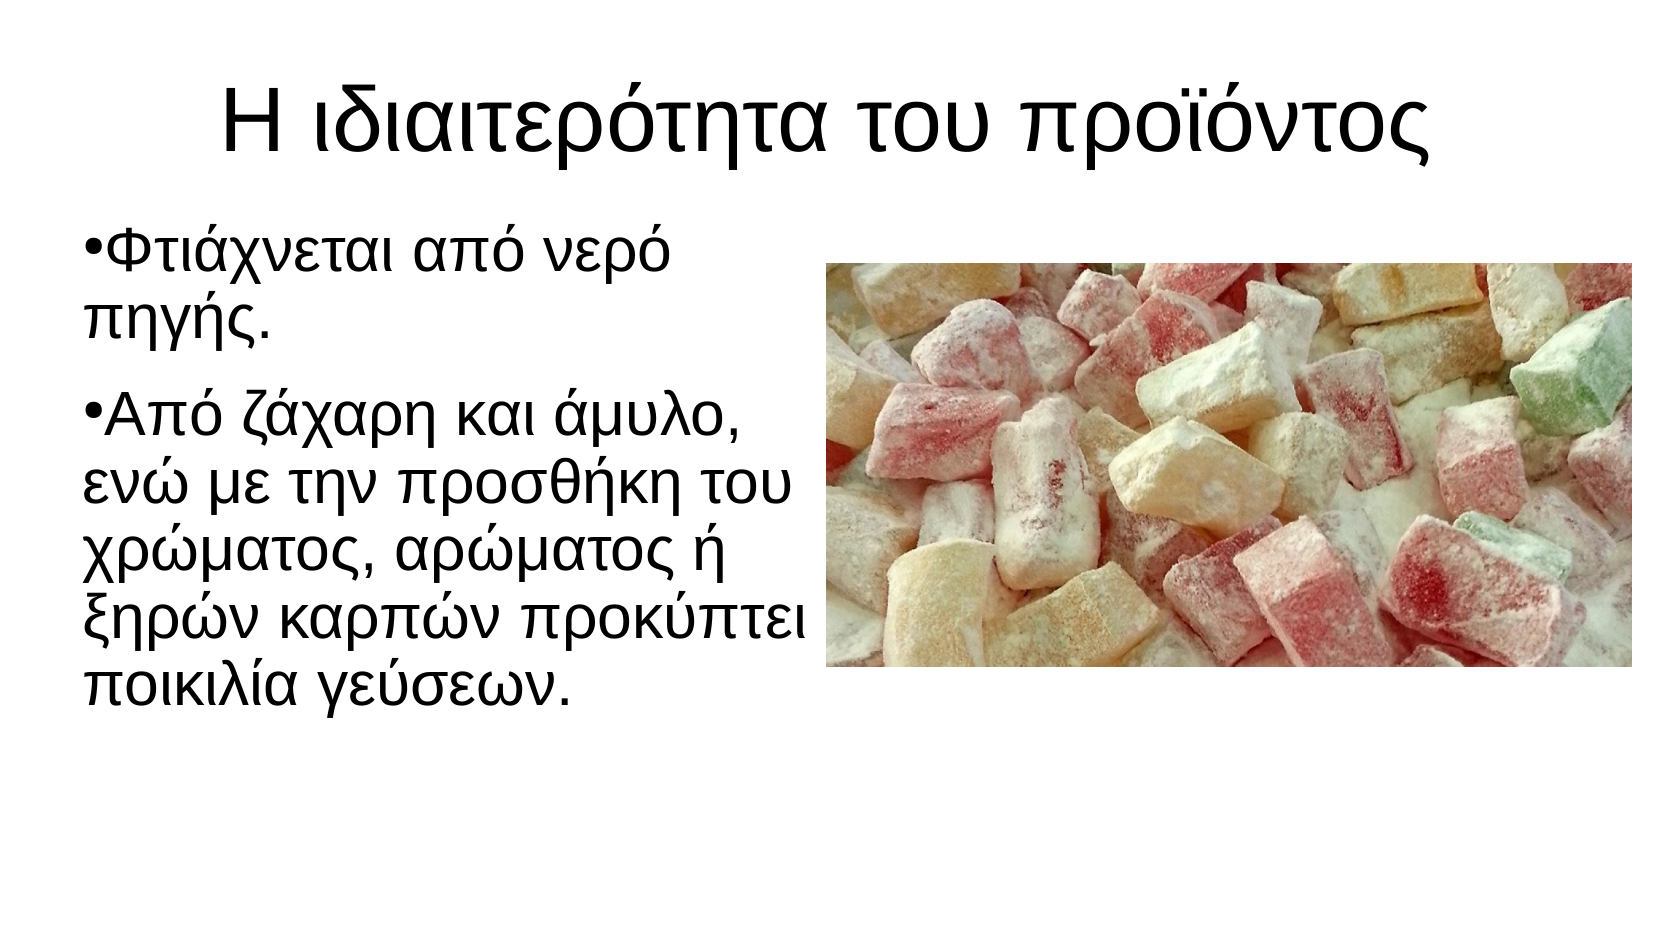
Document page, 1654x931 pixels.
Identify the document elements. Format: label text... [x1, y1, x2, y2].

picture [826, 263, 1632, 667]
list Φτιάχνεται από νερό πηγής. Από ζάχαρη και άμυλο, ενώ με την προσθήκη του χρώματος, αρώματος ή ξηρών καρπών προκύπτει ποικιλία γεύσεων. [82, 217, 809, 758]
title Η ιδιαιτερότητα του προϊόντος [82, 37, 1571, 193]
